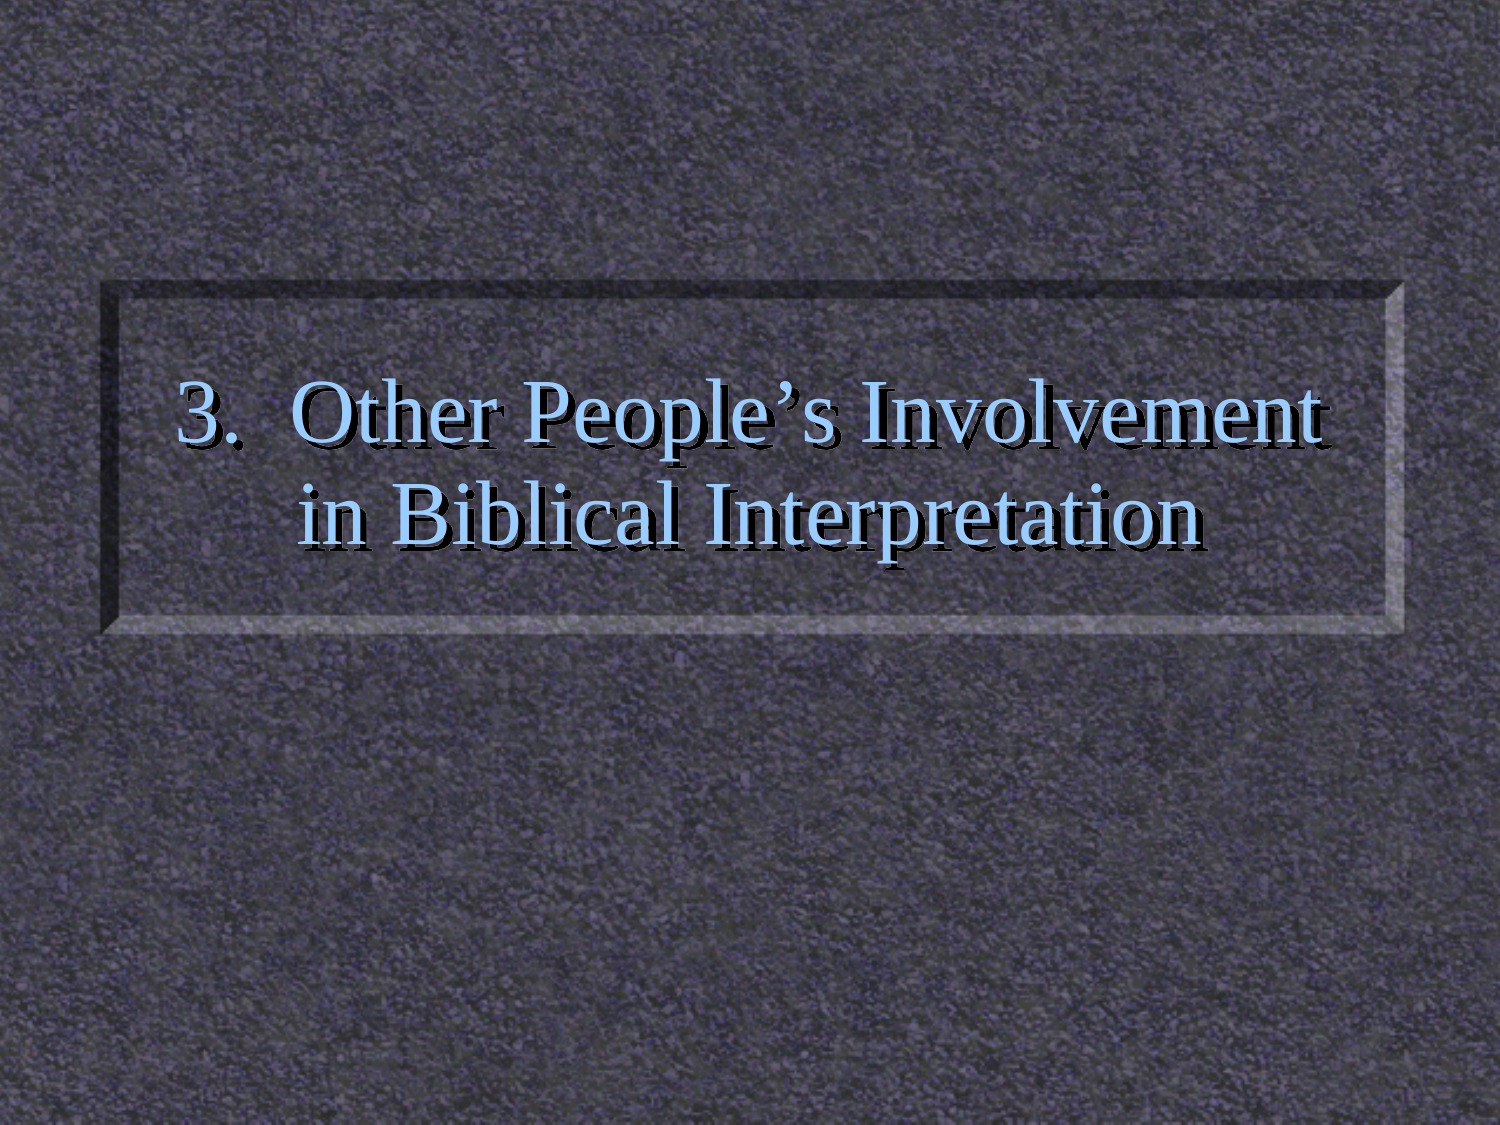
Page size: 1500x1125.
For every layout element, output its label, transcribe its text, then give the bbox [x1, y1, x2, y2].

picture [0, 0, 1500, 1125]
title 3. Other People’s Involvement in Biblical Interpretation [150, 337, 1351, 588]
